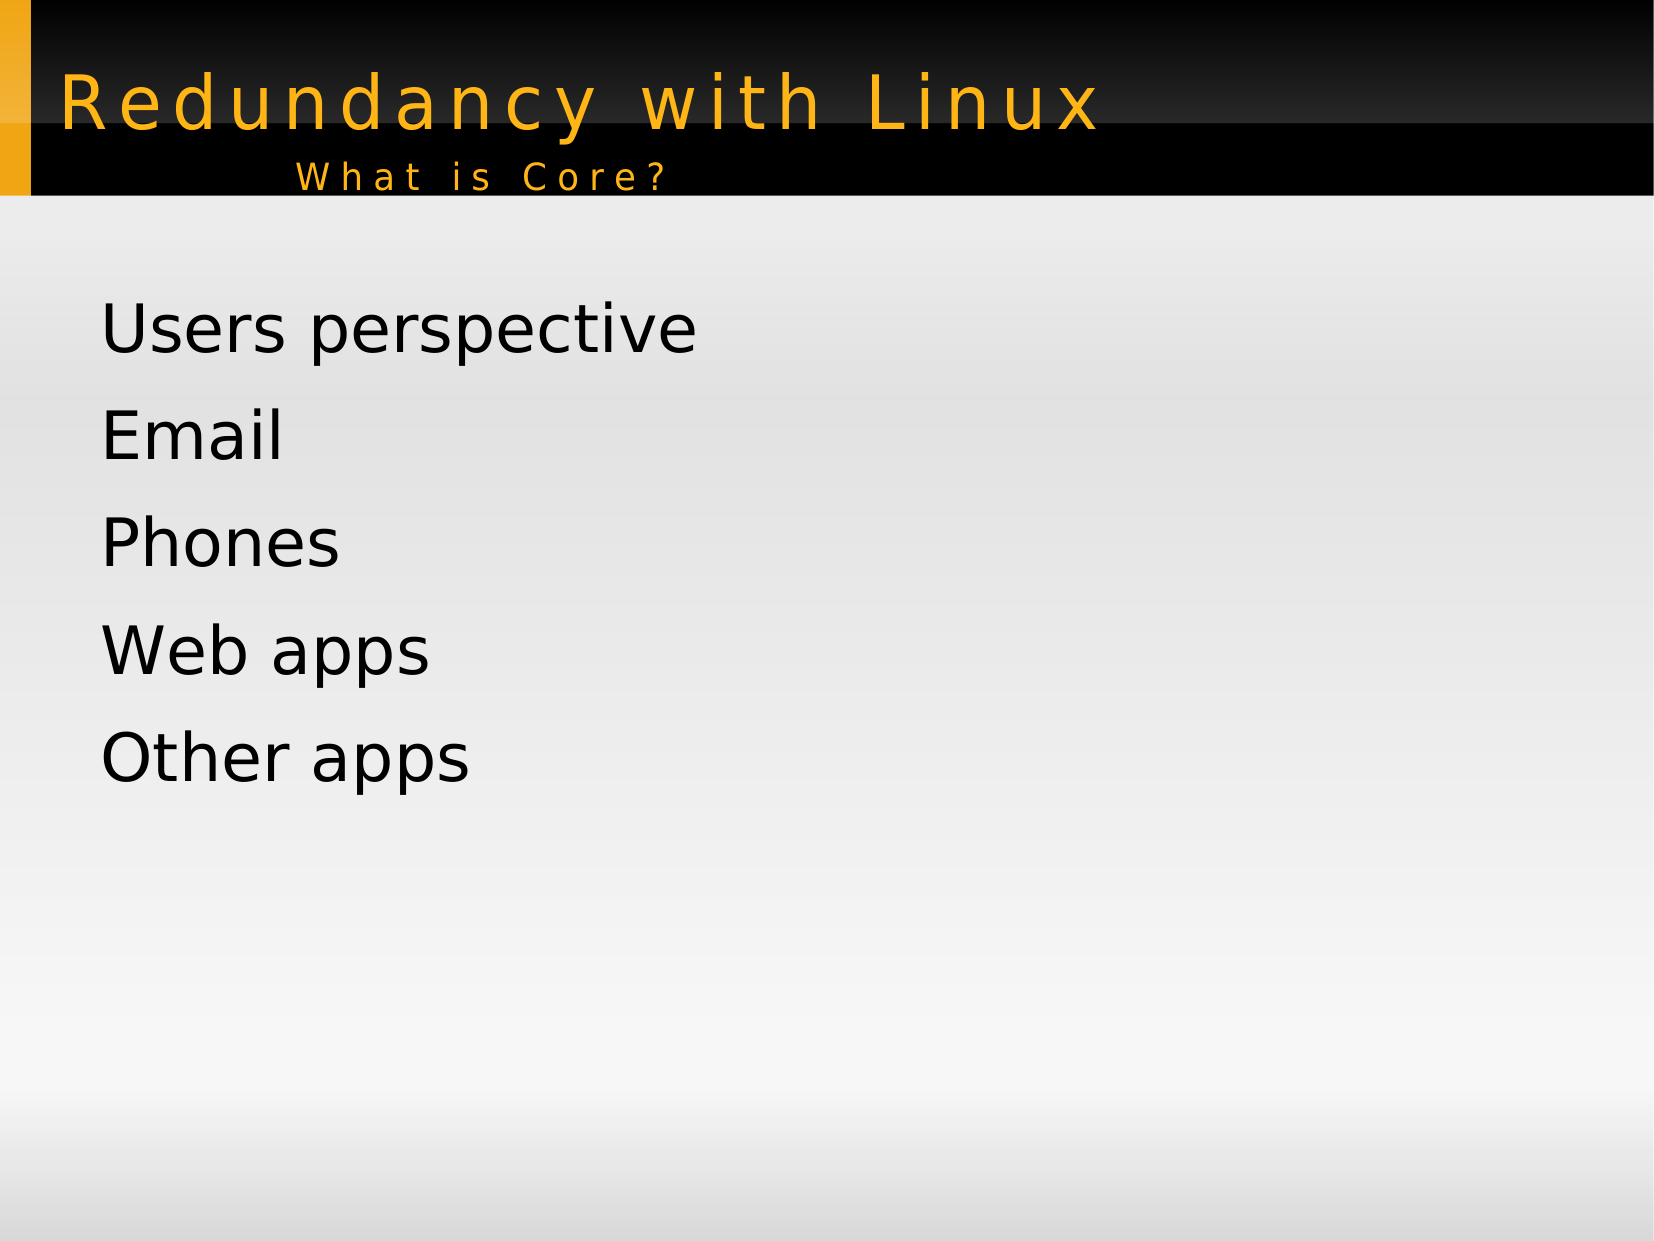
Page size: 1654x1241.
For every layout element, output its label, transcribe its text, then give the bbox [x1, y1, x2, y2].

title What is Core? [295, 118, 1063, 237]
picture [0, 0, 1654, 1241]
list Users perspective Email Phones Web apps Other apps [82, 290, 1571, 1109]
title Redundancy with Linux [59, 29, 1270, 178]
